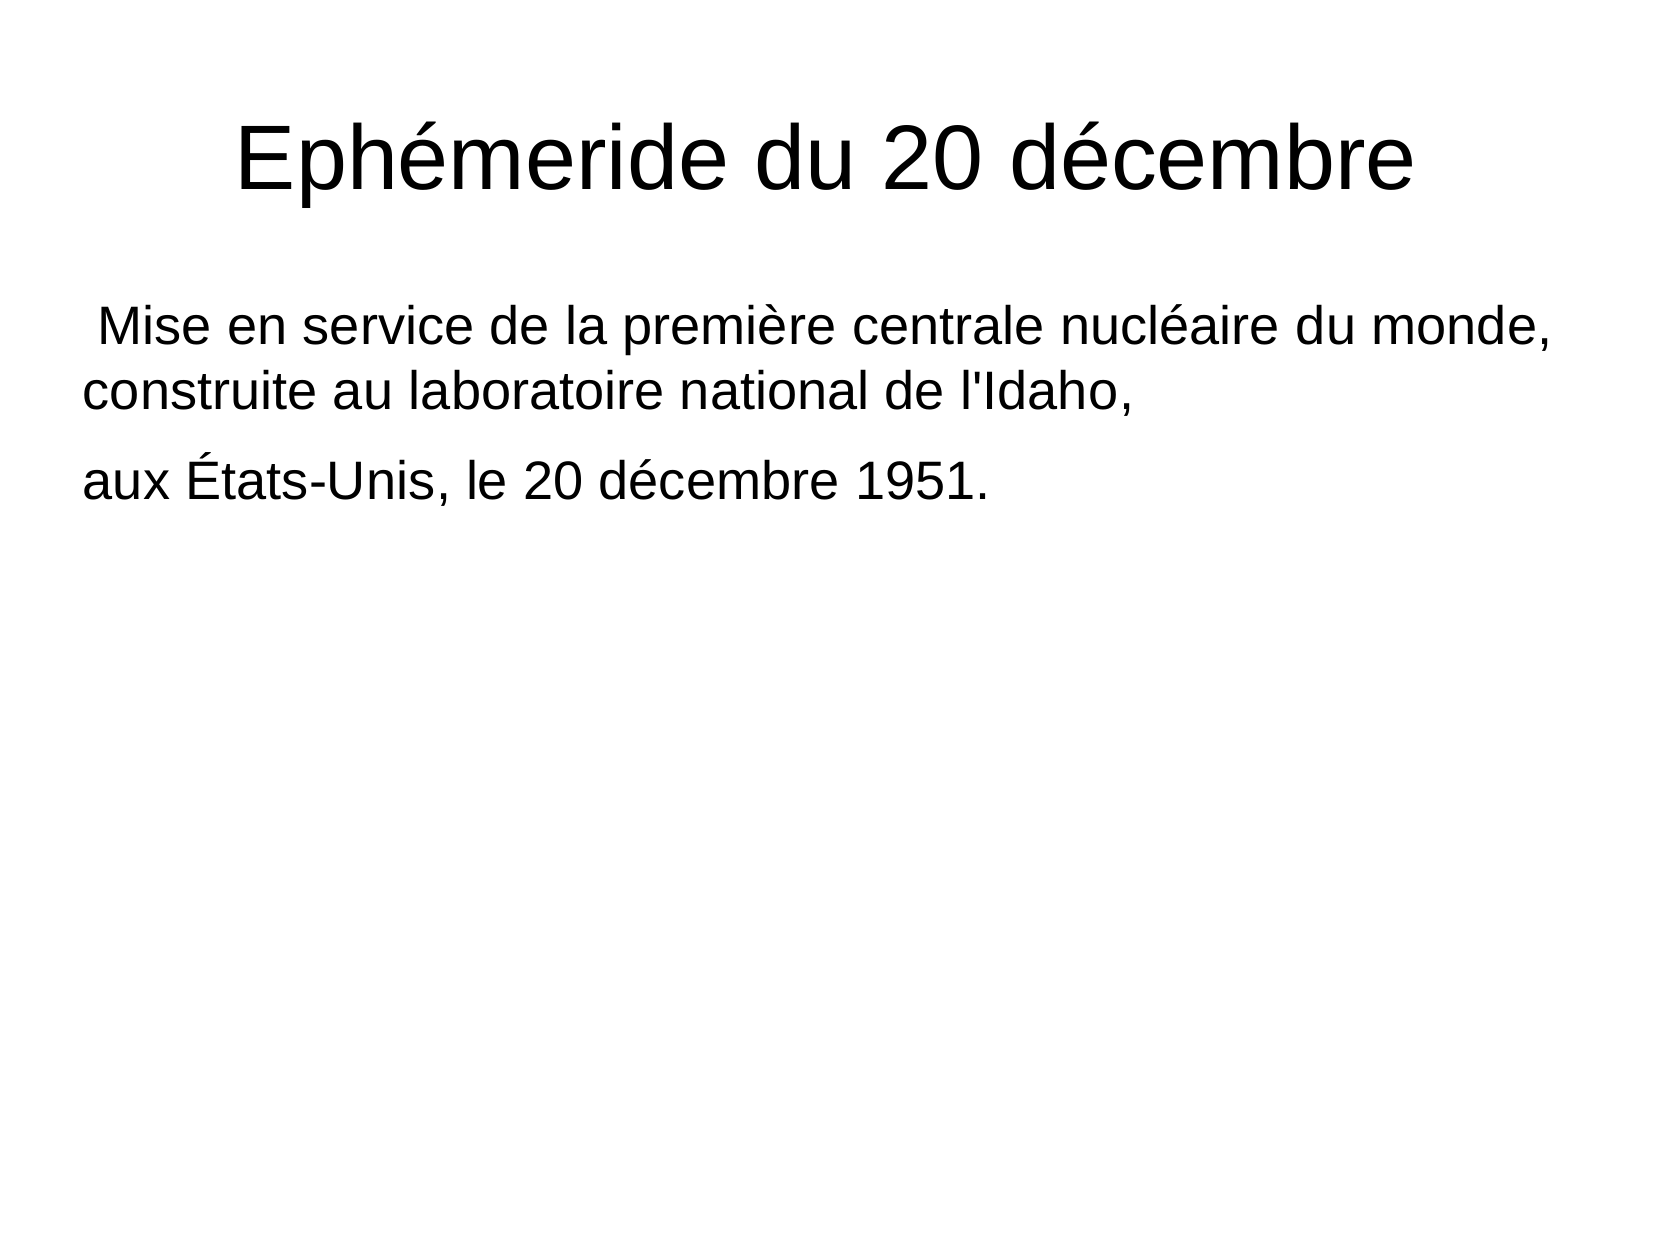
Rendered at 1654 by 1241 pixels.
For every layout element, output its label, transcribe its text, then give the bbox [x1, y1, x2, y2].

title Ephémeride du 20 décembre [82, 49, 1571, 257]
list Mise en service de la première centrale nucléaire du monde, construite au laboratoire national de l'Idaho, aux États-Unis, le 20 décembre 1951. [82, 290, 1571, 749]
